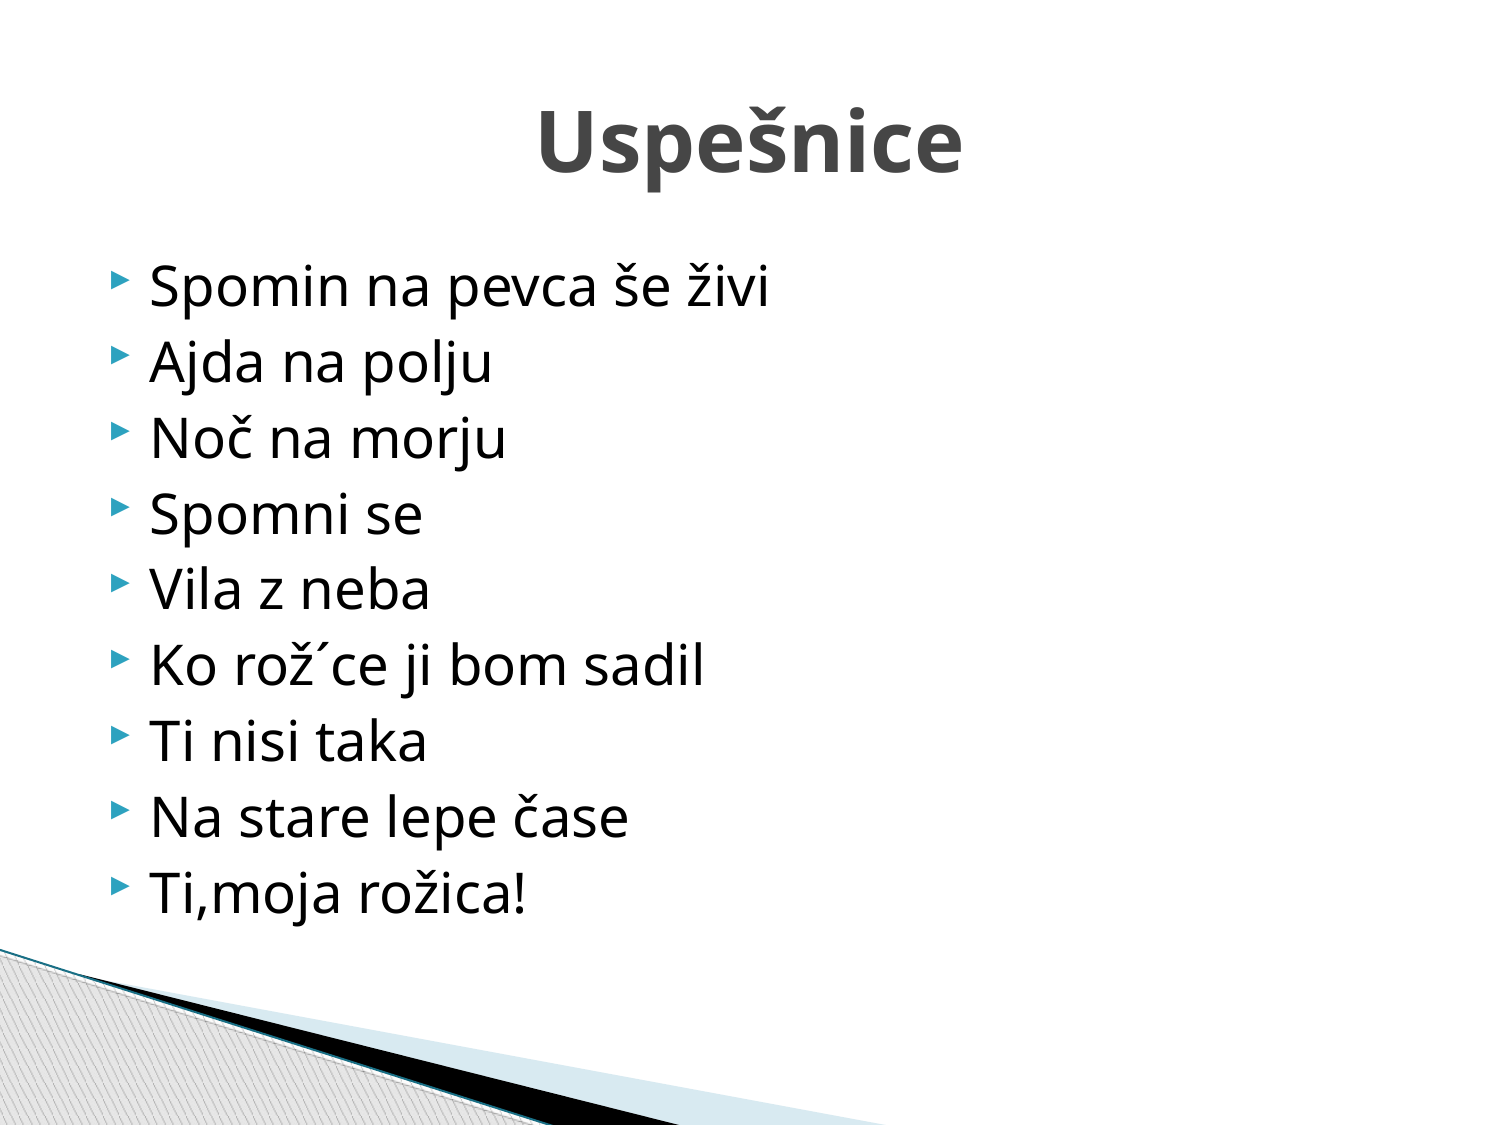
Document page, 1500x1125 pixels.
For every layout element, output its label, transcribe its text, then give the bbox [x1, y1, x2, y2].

title Uspešnice [75, 45, 1425, 233]
list Spomin na pevca še živi Ajda na polju Noč na morju Spomni se Vila z neba Ko rož´ce ji bom sadil Ti nisi taka Na stare lepe čase Ti,moja rožica! [75, 242, 1425, 986]
